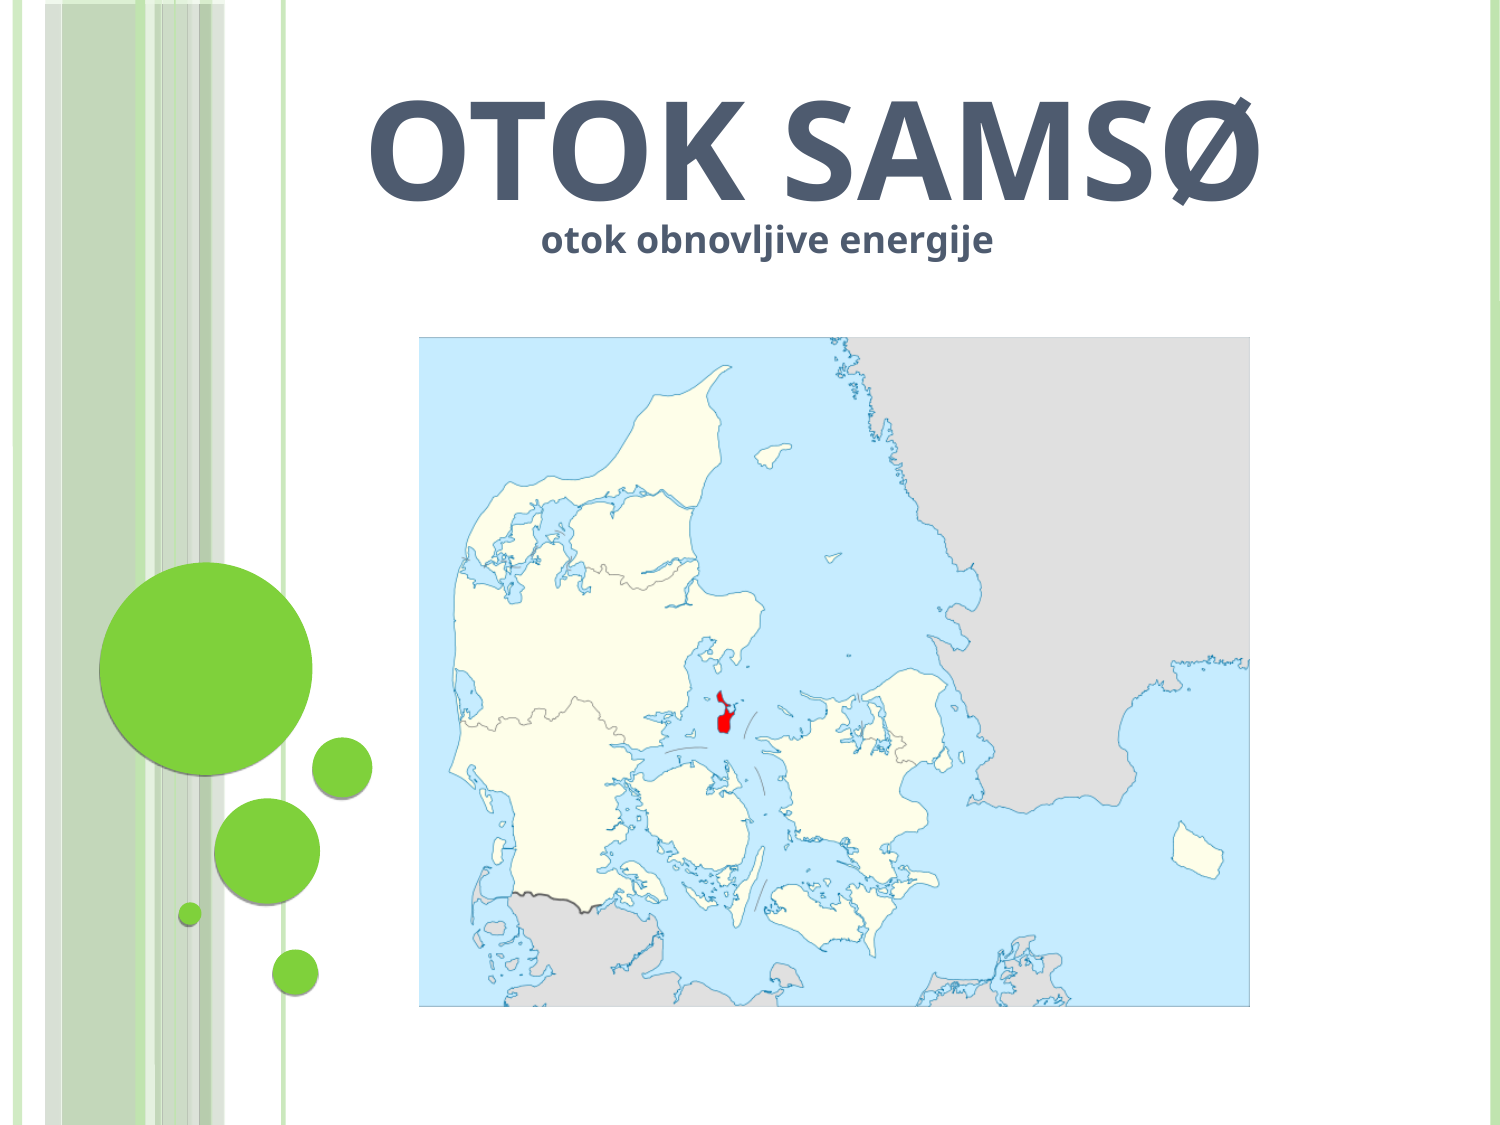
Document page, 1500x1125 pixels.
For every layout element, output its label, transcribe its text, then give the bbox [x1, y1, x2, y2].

title otok Samsø [348, 0, 1361, 311]
picture [419, 337, 1250, 1007]
subtitle otok obnovljive energije [525, 208, 1046, 337]
